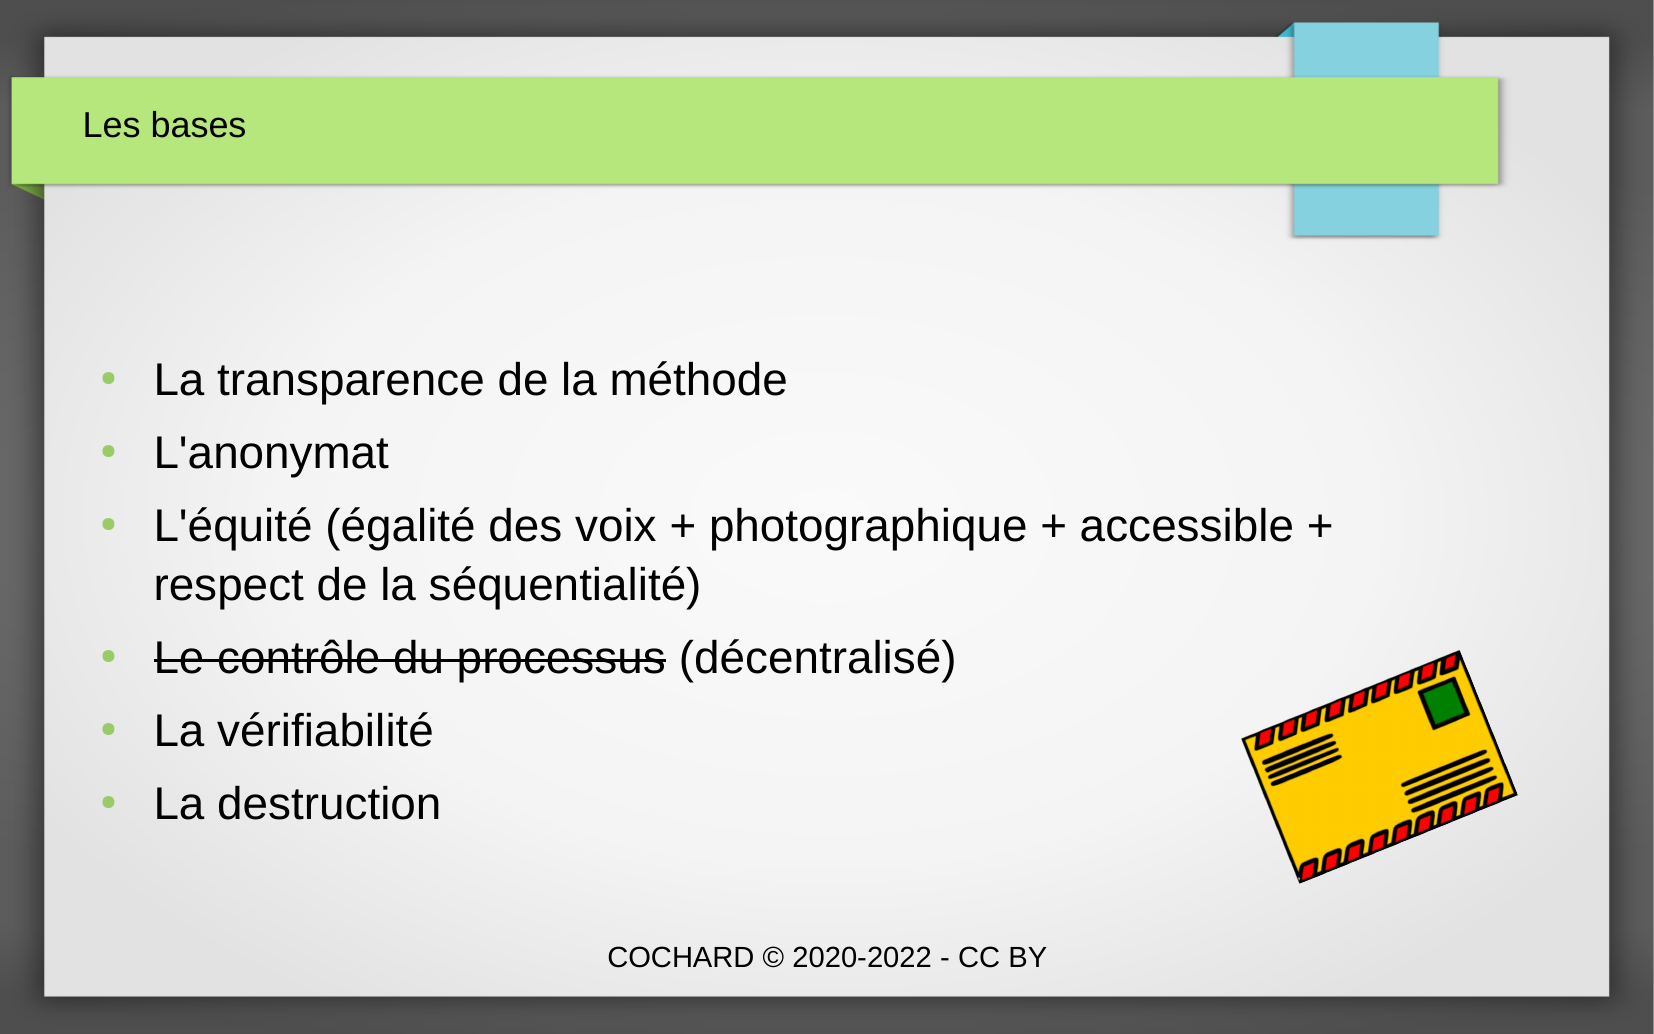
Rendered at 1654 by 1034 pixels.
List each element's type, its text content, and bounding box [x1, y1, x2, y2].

title Les bases [82, 39, 1235, 210]
list La transparence de la méthode L'anonymat L'équité (égalité des voix + photographique + accessible + respect de la séquentialité) Le contrôle du processus (décentralisé) La vérifiabilité La destruction [82, 249, 1571, 849]
picture [0, 0, 1654, 1034]
